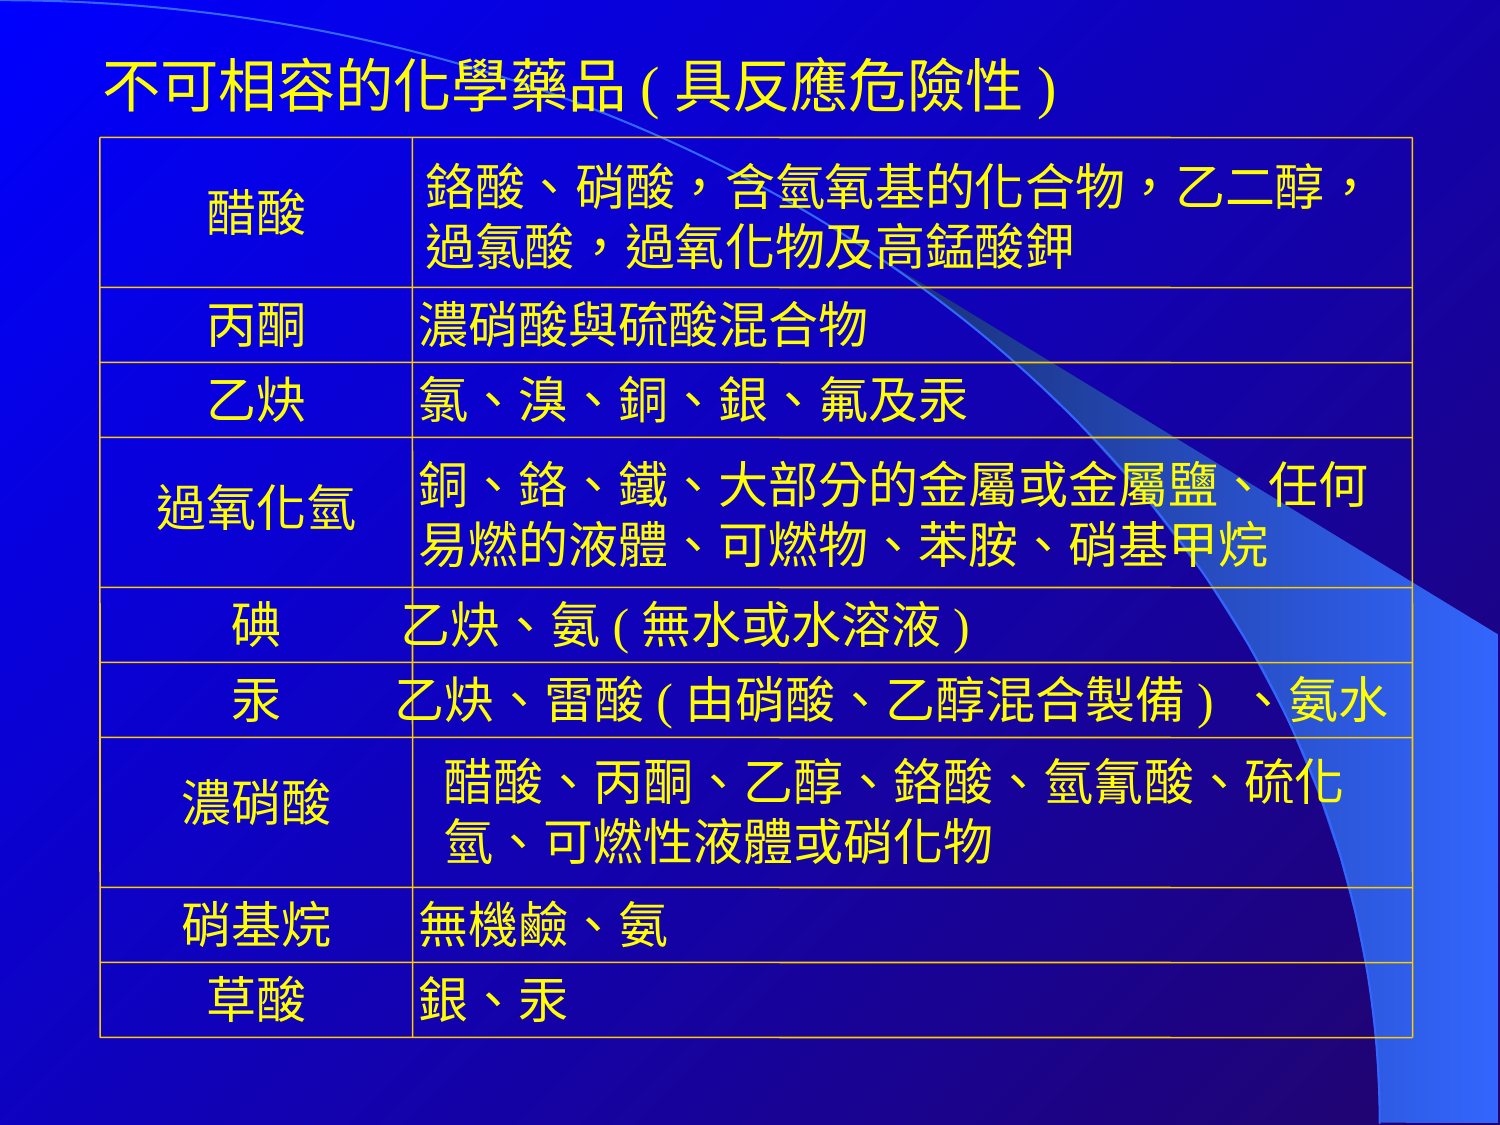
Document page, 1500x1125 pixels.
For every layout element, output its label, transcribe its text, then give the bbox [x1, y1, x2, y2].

text_box 銀、汞 [412, 962, 575, 1035]
text_box 濃硝酸與硫酸混合物 [412, 287, 875, 360]
text_box 鉻酸、硝酸，含氫氧基的化合物，乙二醇，過氯酸，過氧化物及高錳酸鉀 [399, 149, 1400, 282]
text_box 濃硝酸 [174, 765, 337, 838]
text_box 丙酮 [200, 287, 312, 360]
text_box 草酸 [200, 962, 312, 1035]
text_box 碘 [225, 587, 288, 660]
text_box 過氧化氫 [150, 470, 363, 543]
text_box 硝基烷 [174, 887, 337, 960]
text_box 無機鹼、氨 [412, 887, 675, 960]
text_box 汞 [225, 662, 288, 735]
text_box 銅、鉻、鐵、大部分的金屬或金屬鹽、任何易燃的液體、可燃物、苯胺、硝基甲烷 [399, 447, 1388, 579]
text_box 乙炔 [200, 362, 312, 435]
text_box 乙炔、雷酸(由硝酸、乙醇混合製備) 、氨水 [412, 662, 1371, 735]
text_box 氯、溴、銅、銀、氟及汞 [412, 362, 975, 435]
text_box 醋酸 [200, 174, 312, 247]
text_box 醋酸、丙酮、乙醇、鉻酸、氫氰酸、硫化氫、可燃性液體或硝化物 [399, 744, 1388, 877]
text_box 不可相容的化學藥品(具反應危險性) [87, 41, 1032, 127]
text_box 乙炔、氨(無水或水溶液) [412, 587, 958, 660]
